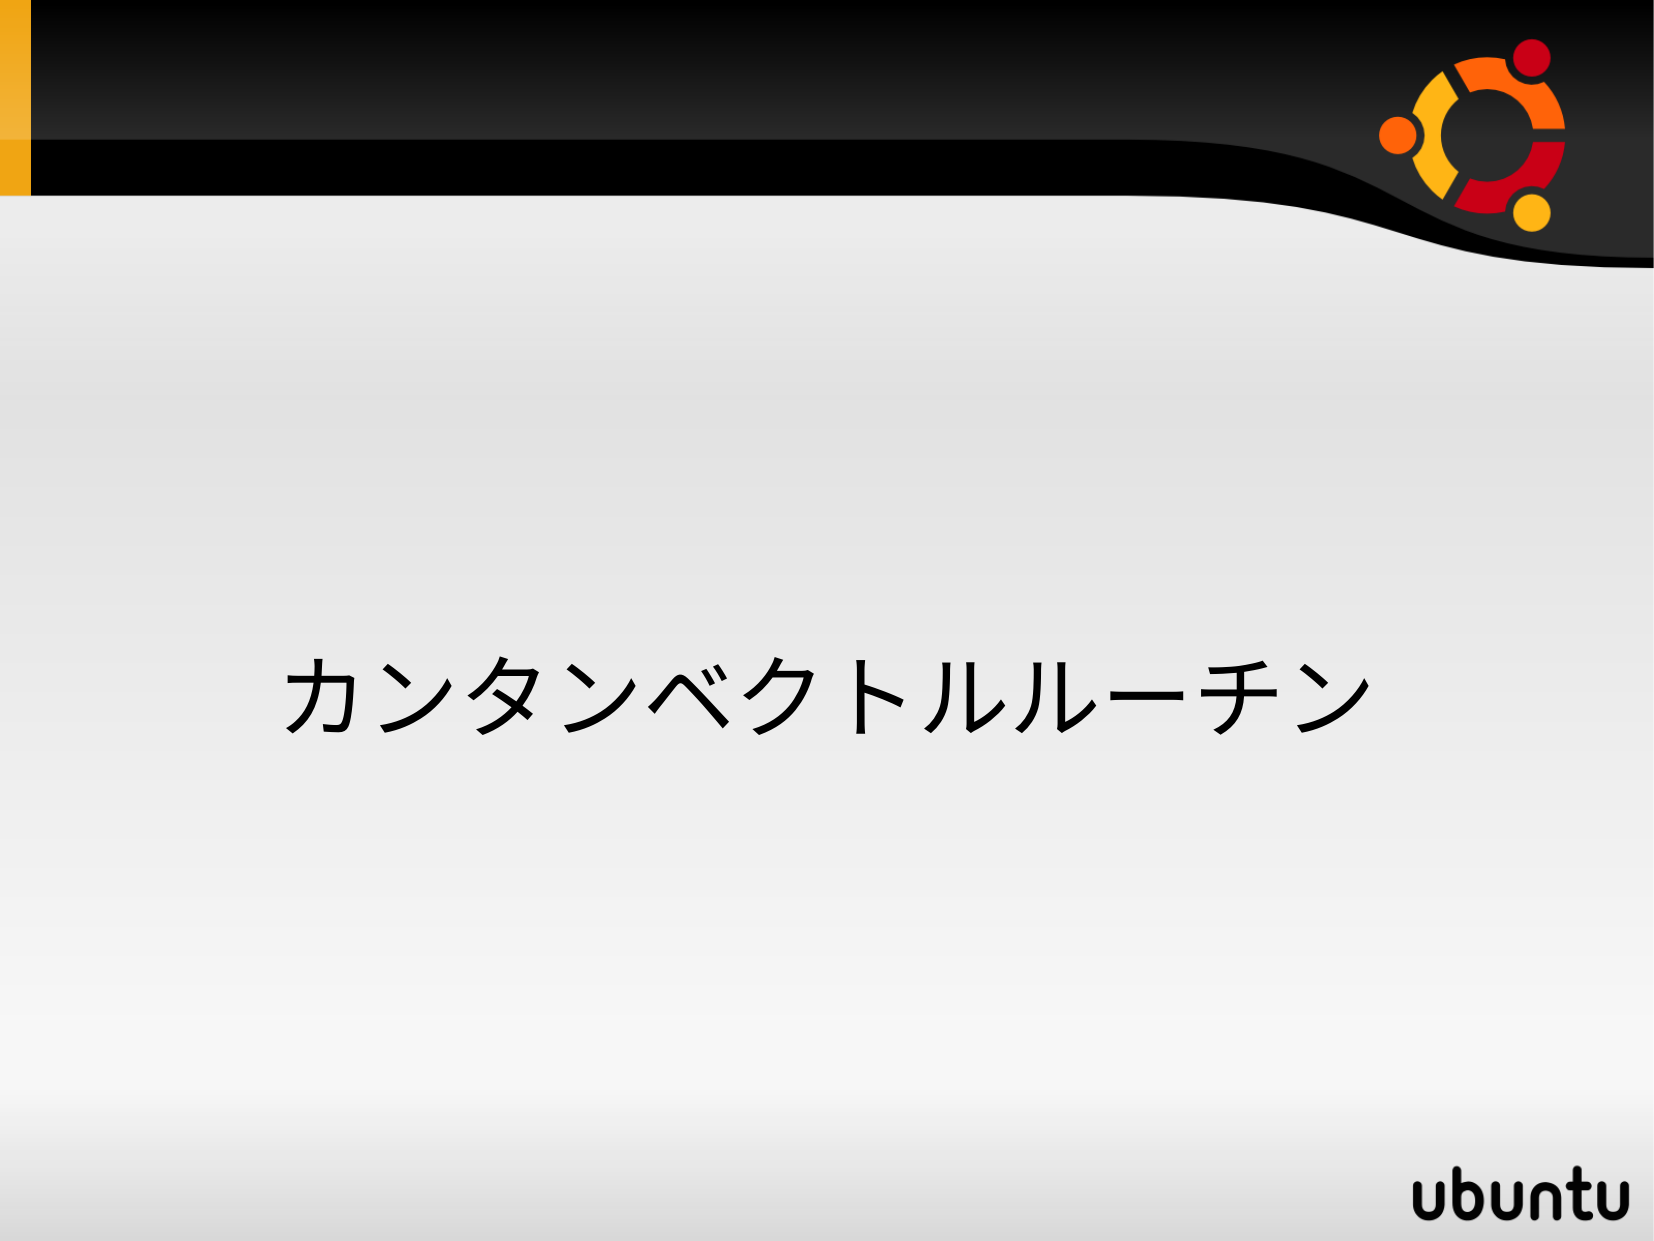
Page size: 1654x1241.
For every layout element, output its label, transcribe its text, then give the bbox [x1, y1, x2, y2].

picture [0, 0, 1654, 1241]
subtitle カンタンベクトルルーチン [82, 297, 1571, 1102]
